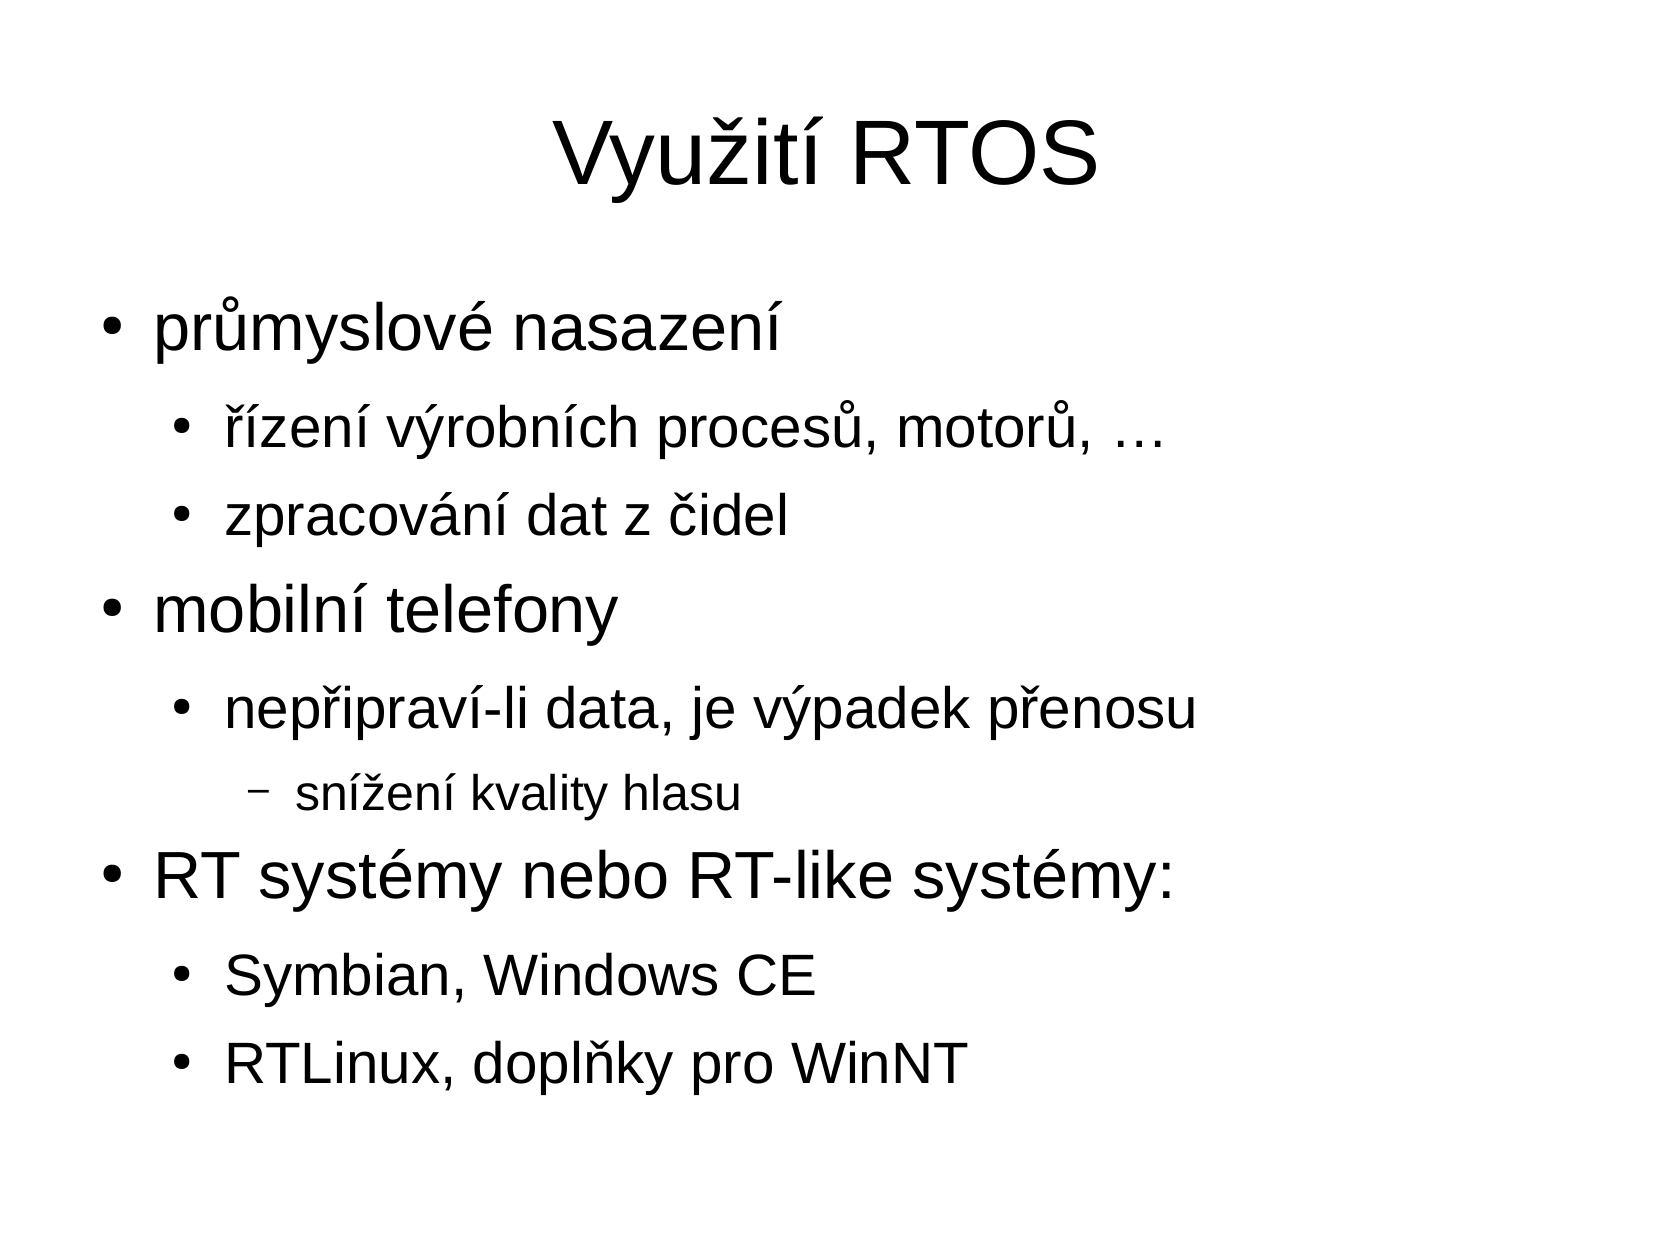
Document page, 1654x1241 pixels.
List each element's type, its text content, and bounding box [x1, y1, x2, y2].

list průmyslové nasazení řízení výrobních procesů, motorů, … zpracování dat z čidel mobilní telefony nepřipraví-li data, je výpadek přenosu snížení kvality hlasu RT systémy nebo RT-like systémy: Symbian, Windows CE RTLinux, doplňky pro WinNT [82, 290, 1571, 1097]
title Využití RTOS [82, 49, 1571, 257]
